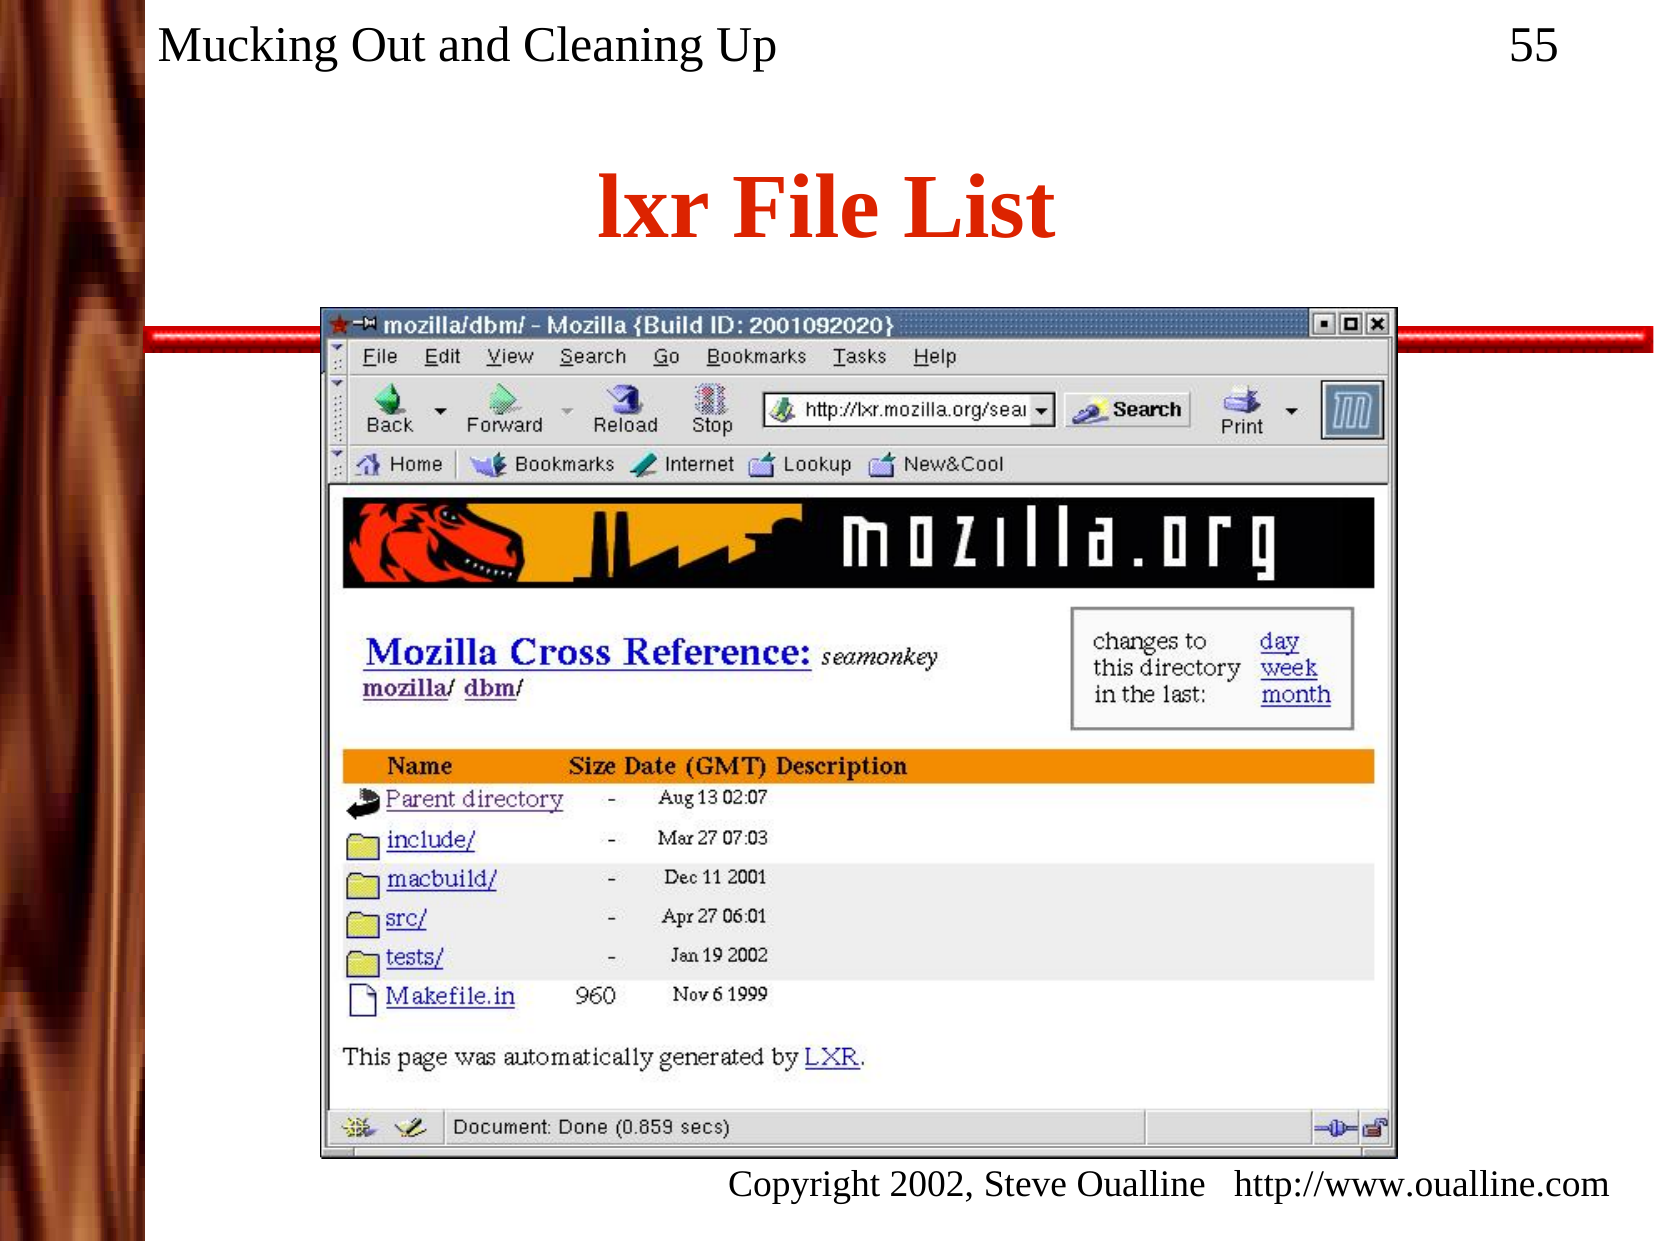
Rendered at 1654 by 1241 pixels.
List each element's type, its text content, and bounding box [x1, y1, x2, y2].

title lxr File List [121, 102, 1534, 310]
picture [0, 0, 1654, 1241]
